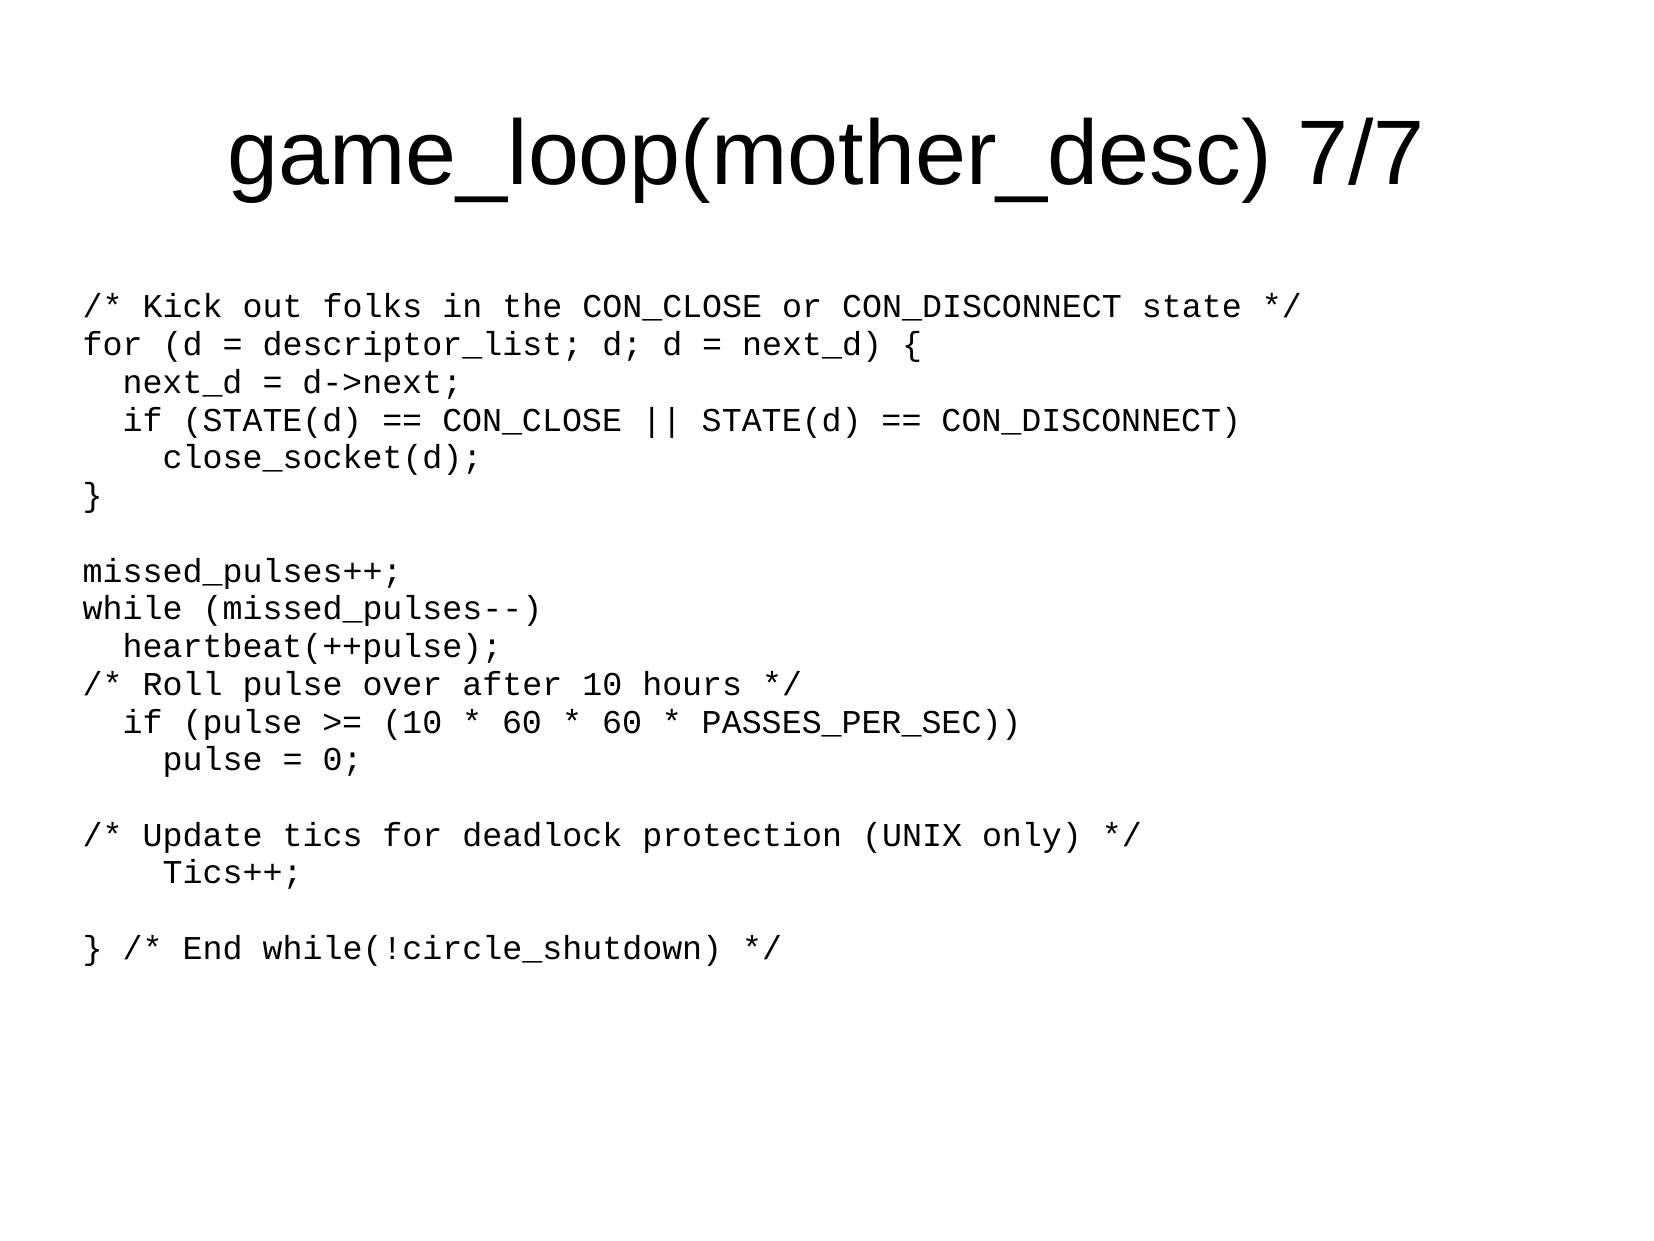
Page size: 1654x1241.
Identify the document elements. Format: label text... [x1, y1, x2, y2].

list /* Kick out folks in the CON_CLOSE or CON_DISCONNECT state */ for (d = descriptor_list; d; d = next_d) { next_d = d->next; if (STATE(d) == CON_CLOSE || STATE(d) == CON_DISCONNECT) close_socket(d); } missed_pulses++; while (missed_pulses--) heartbeat(++pulse); /* Roll pulse over after 10 hours */ if (pulse >= (10 * 60 * 60 * PASSES_PER_SEC)) pulse = 0; /* Update tics for deadlock protection (UNIX only) */ Tics++; } /* End while(!circle_shutdown) */ [82, 290, 1571, 1094]
title game_loop(mother_desc) 7/7 [82, 56, 1571, 250]
